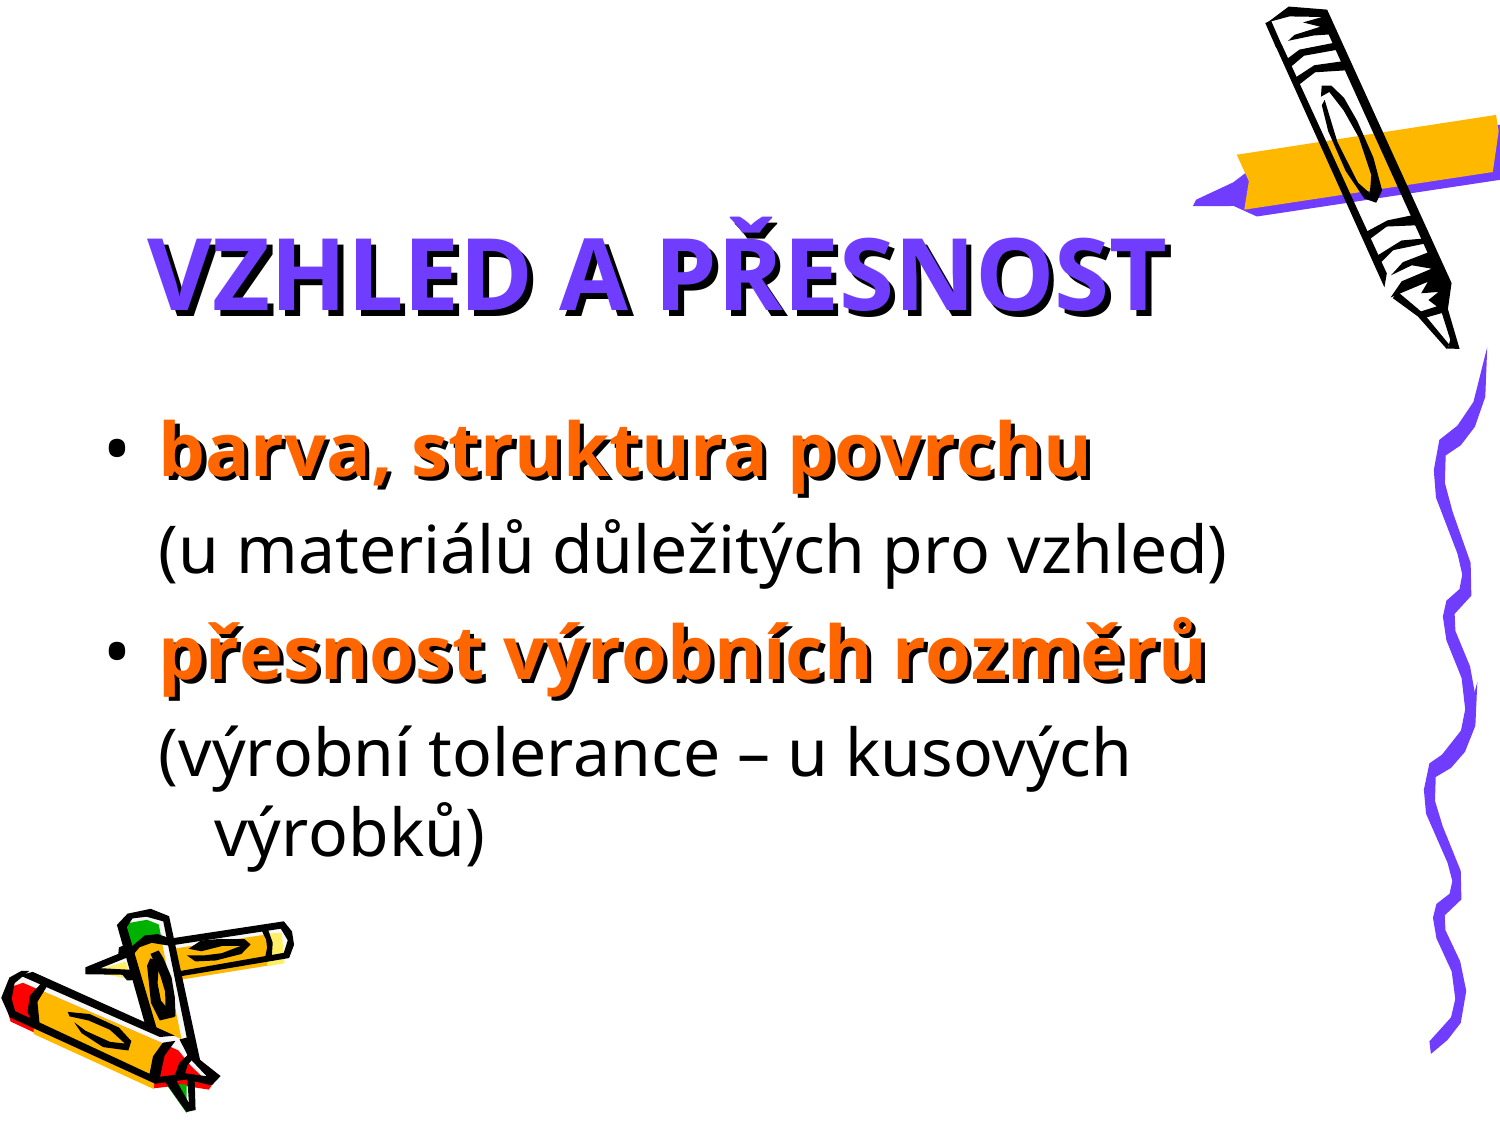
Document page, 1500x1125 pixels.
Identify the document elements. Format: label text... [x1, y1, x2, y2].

title VZHLED A PŘESNOST [76, 75, 1240, 339]
list barva, struktura povrchu (u materiálů důležitých pro vzhled) přesnost výrobních rozměrů (výrobní tolerance – u kusových výrobků) [88, 394, 1388, 882]
